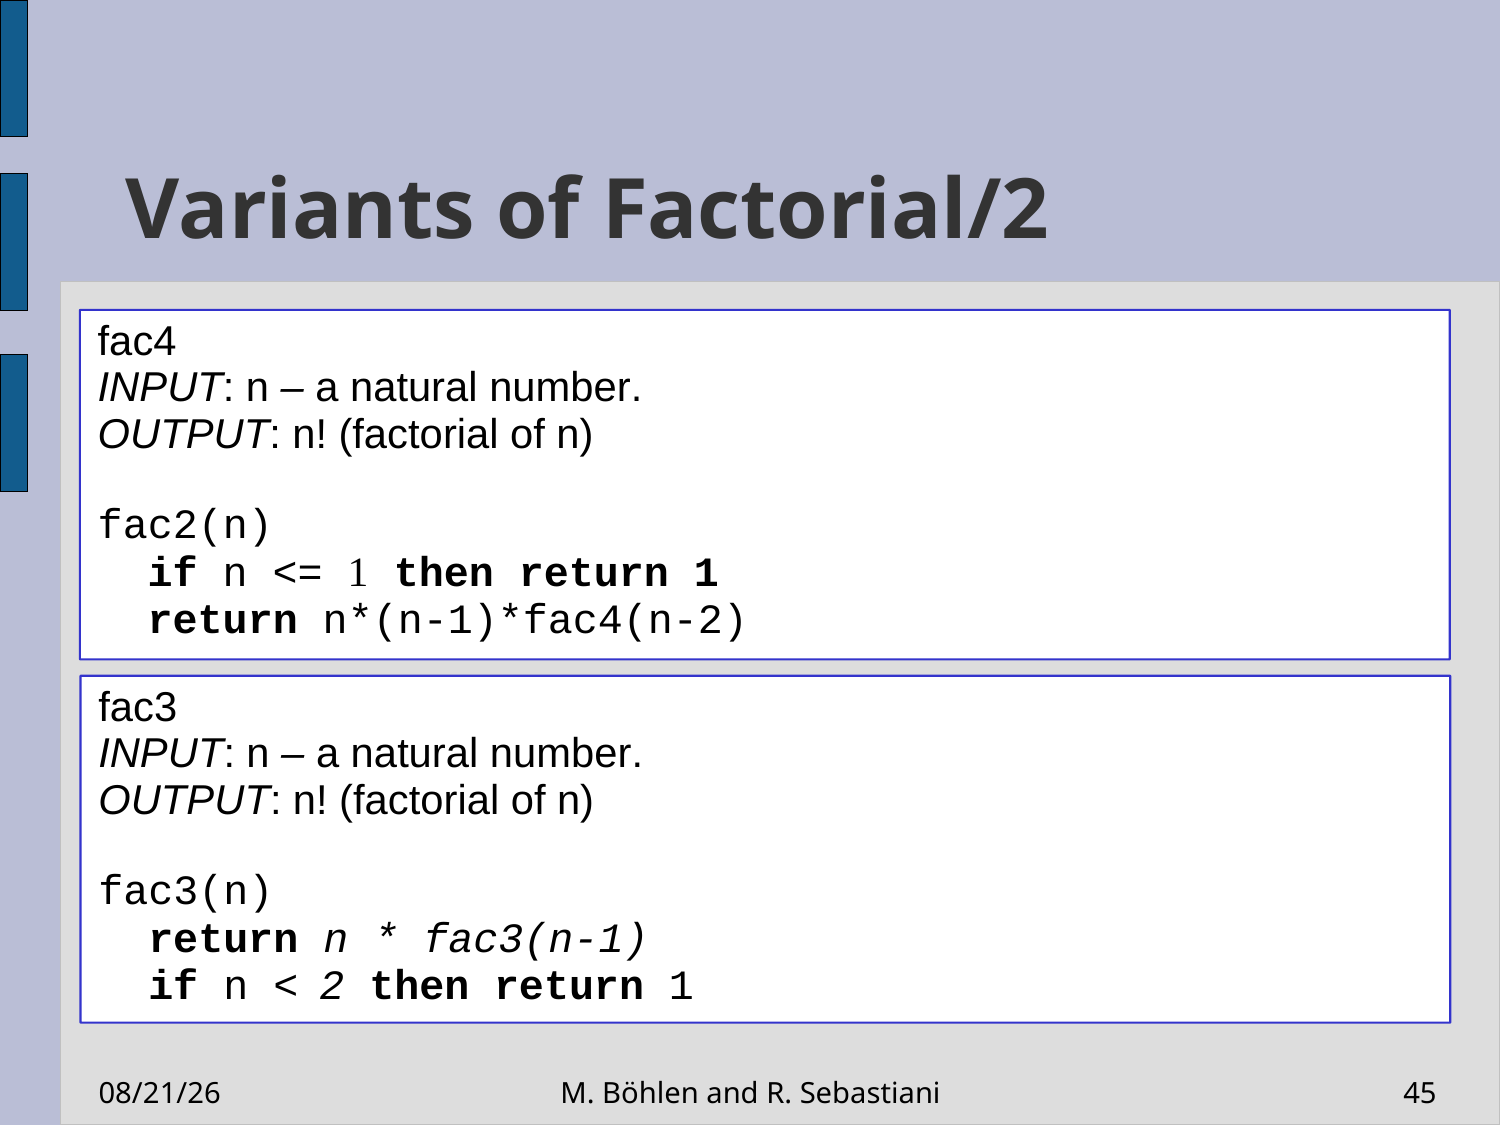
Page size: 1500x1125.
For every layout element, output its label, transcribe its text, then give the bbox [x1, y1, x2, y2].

title Variants of Factorial/2 [110, 67, 1392, 271]
text_box fac3 INPUT: n – a natural number. OUTPUT: n! (factorial of n) fac3(n) return n * fac3(n-1) if n <2 then return 1 [80, 675, 1451, 1027]
text_box fac4 INPUT: n – a natural number. OUTPUT: n! (factorial of n) fac2(n) if n <= 1 then return 1 return n*(n-1)*fac4(n-2) [79, 309, 1450, 671]
